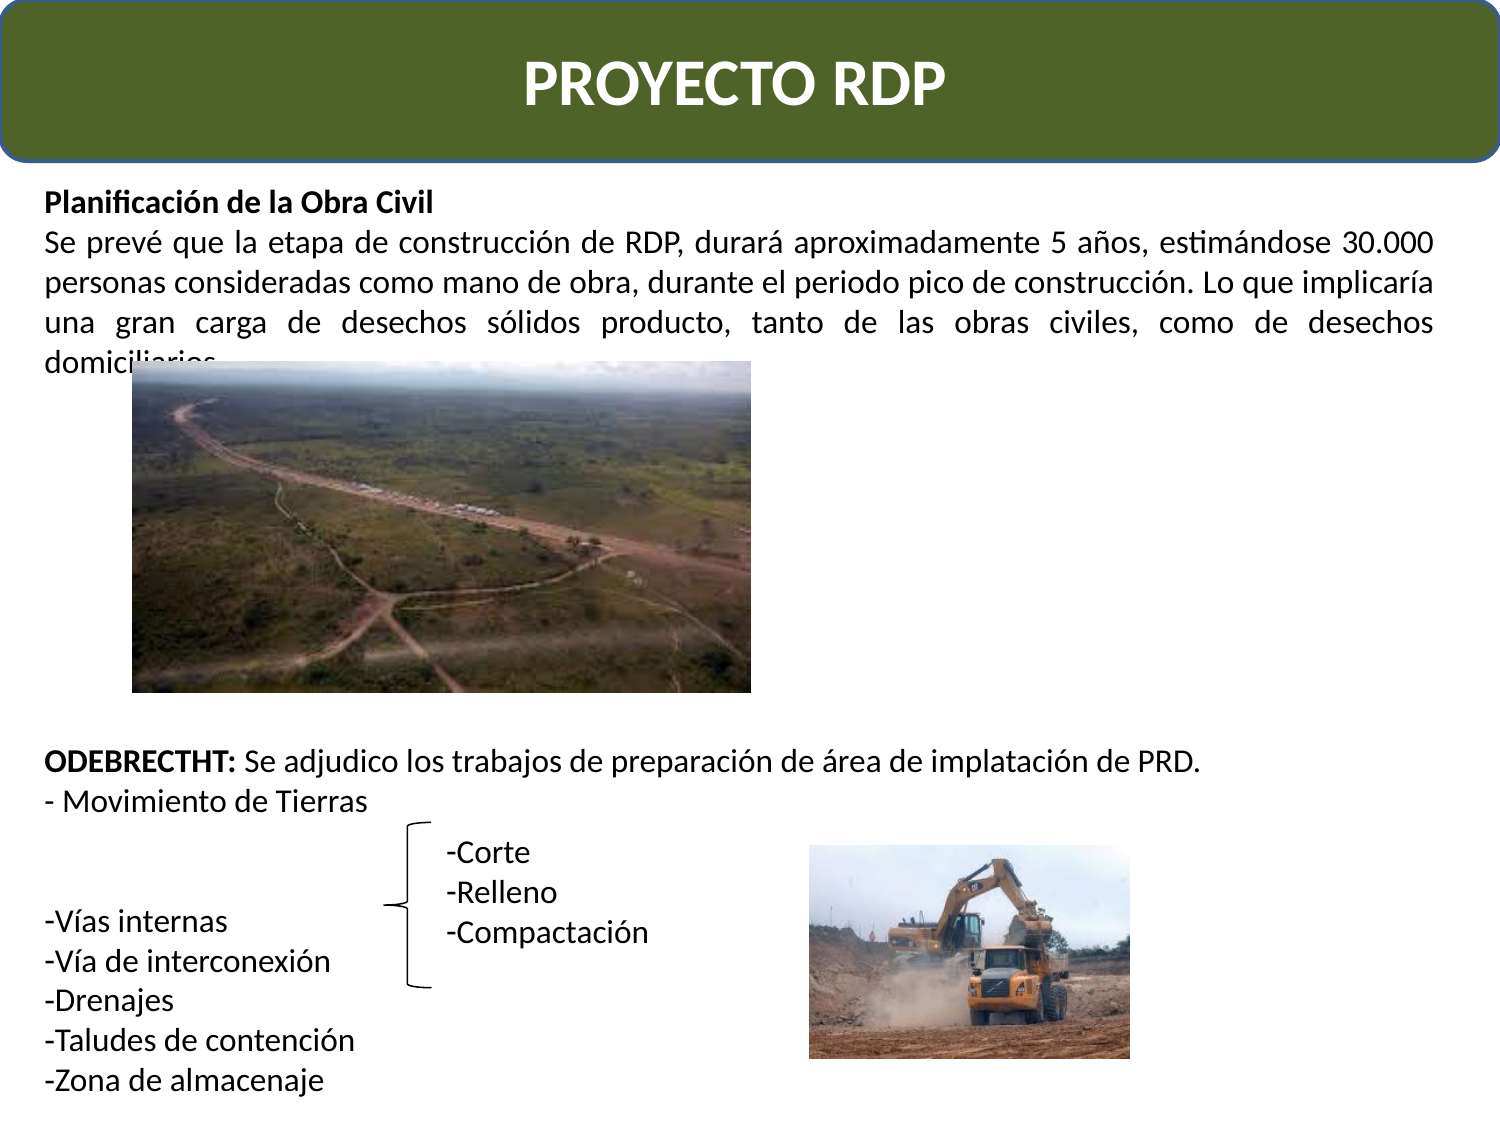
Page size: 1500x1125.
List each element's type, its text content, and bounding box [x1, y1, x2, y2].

text_box [0, 0, 1500, 161]
text_box Planificación de la Obra Civil Se prevé que la etapa de construcción de RDP, durará aproximadamente 5 años, estimándose 30.000 personas consideradas como mano de obra, durante el periodo pico de construcción. Lo que implicaría una gran carga de desechos sólidos producto, tanto de las obras civiles, como de desechos domiciliarios. ODEBRECTHT: Se adjudico los trabajos de preparación de área de implatación de PRD. - Movimiento de Tierras Vías internas Vía de interconexión Drenajes Taludes de contención Zona de almacenaje [29, 172, 1459, 1125]
text_box Corte Relleno Compactación [430, 822, 727, 959]
picture [132, 361, 751, 693]
text_box PROYECTO RDP [0, 31, 1471, 127]
picture [809, 846, 1130, 1059]
